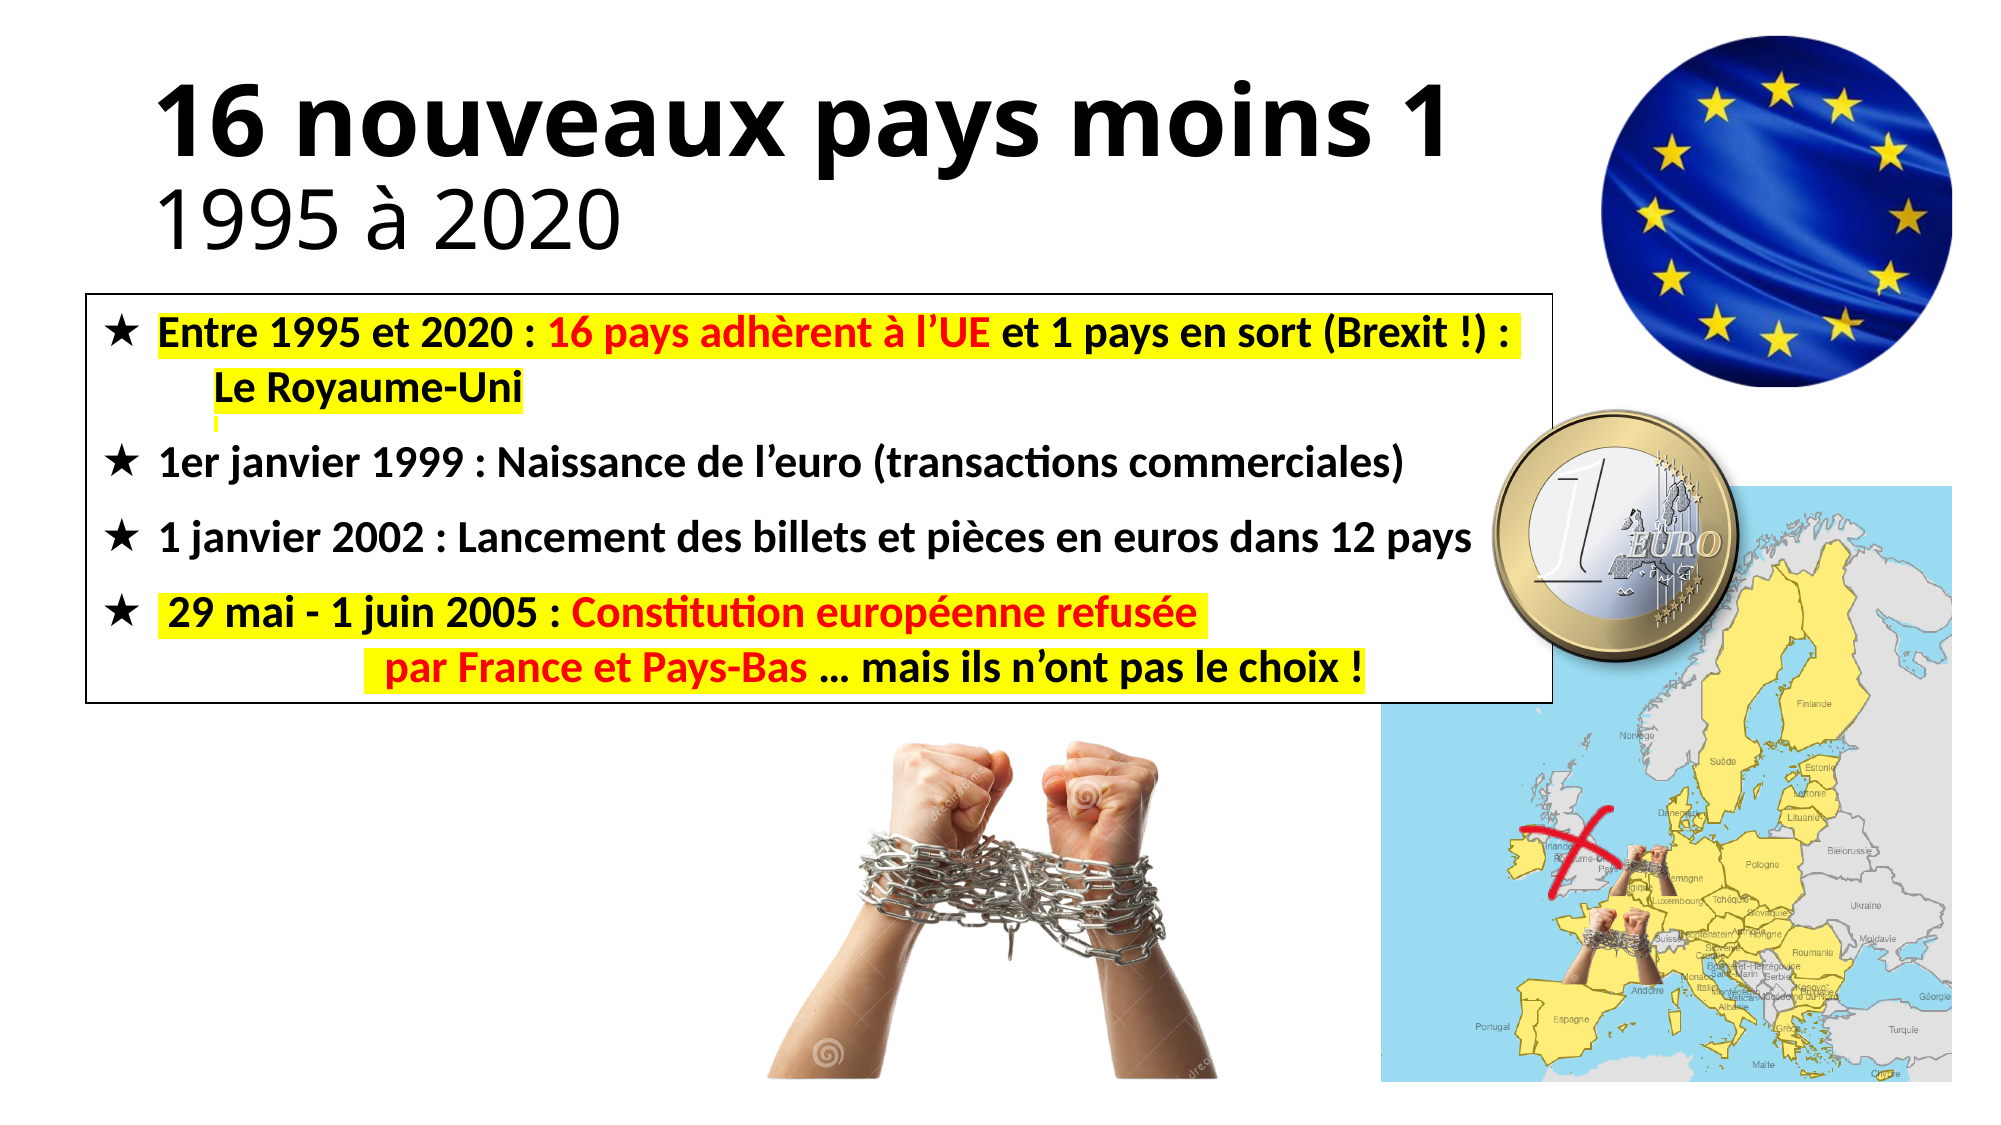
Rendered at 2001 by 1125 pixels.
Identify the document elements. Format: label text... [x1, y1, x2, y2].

title 16 nouveaux pays moins 1 1995 à 2020 [137, 59, 1988, 278]
picture [1381, 29, 2000, 1082]
picture [678, 620, 1366, 1118]
text_box Entre 1995 et 2020 : 16 pays adhèrent à l’UE et 1 pays en sort (Brexit !) : Le Royaume-Uni 1er janvier 1999 : Naissance de l’euro (transactions commerciales) 1 janvier 2002 : Lancement des billets et pièces en euros dans 12 pays 29 mai - 1 juin 2005 : Constitution européenne refusée par France et Pays-Bas … mais ils n’ont pas le choix ! [86, 293, 1553, 703]
